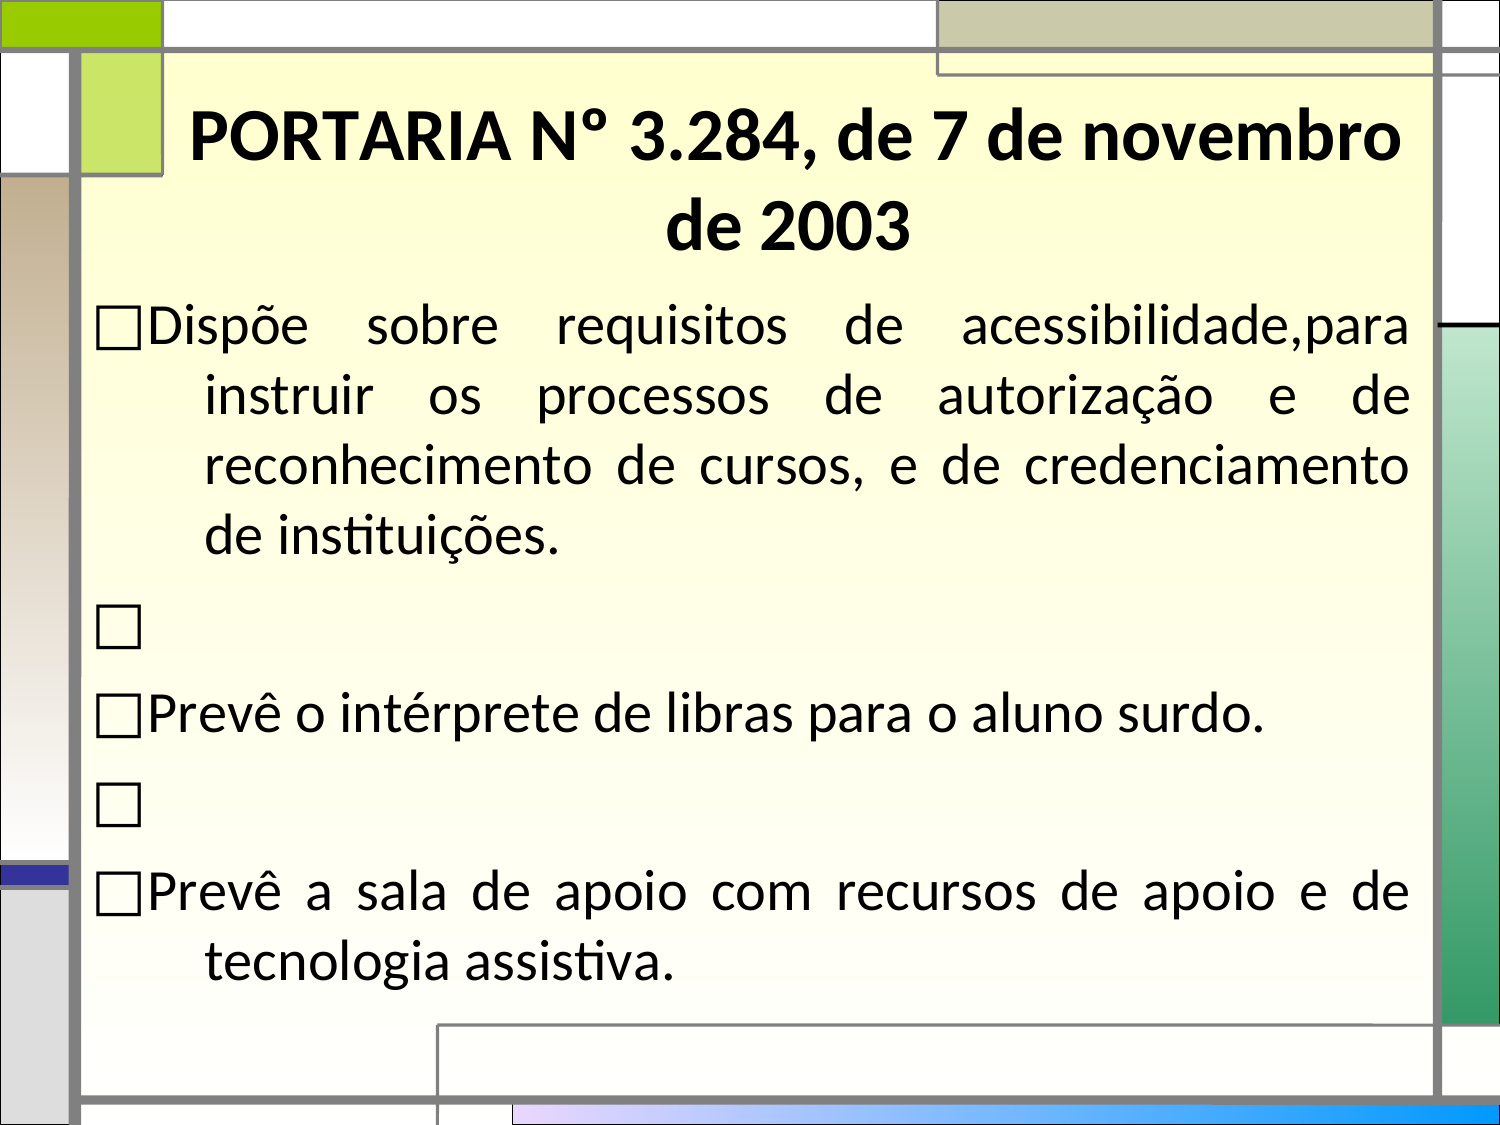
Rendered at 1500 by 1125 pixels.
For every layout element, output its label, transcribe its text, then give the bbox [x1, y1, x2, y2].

title PORTARIA Nº 3.284, de 7 de novembro de 2003 [159, 78, 1435, 266]
list Dispõe sobre requisitos de acessibilidade,para instruir os processos de autorização e de reconhecimento de cursos, e de credenciamento de instituições. Prevê o intérprete de libras para o aluno surdo. Prevê a sala de apoio com recursos de apoio e de tecnologia assistiva. [76, 278, 1427, 1022]
